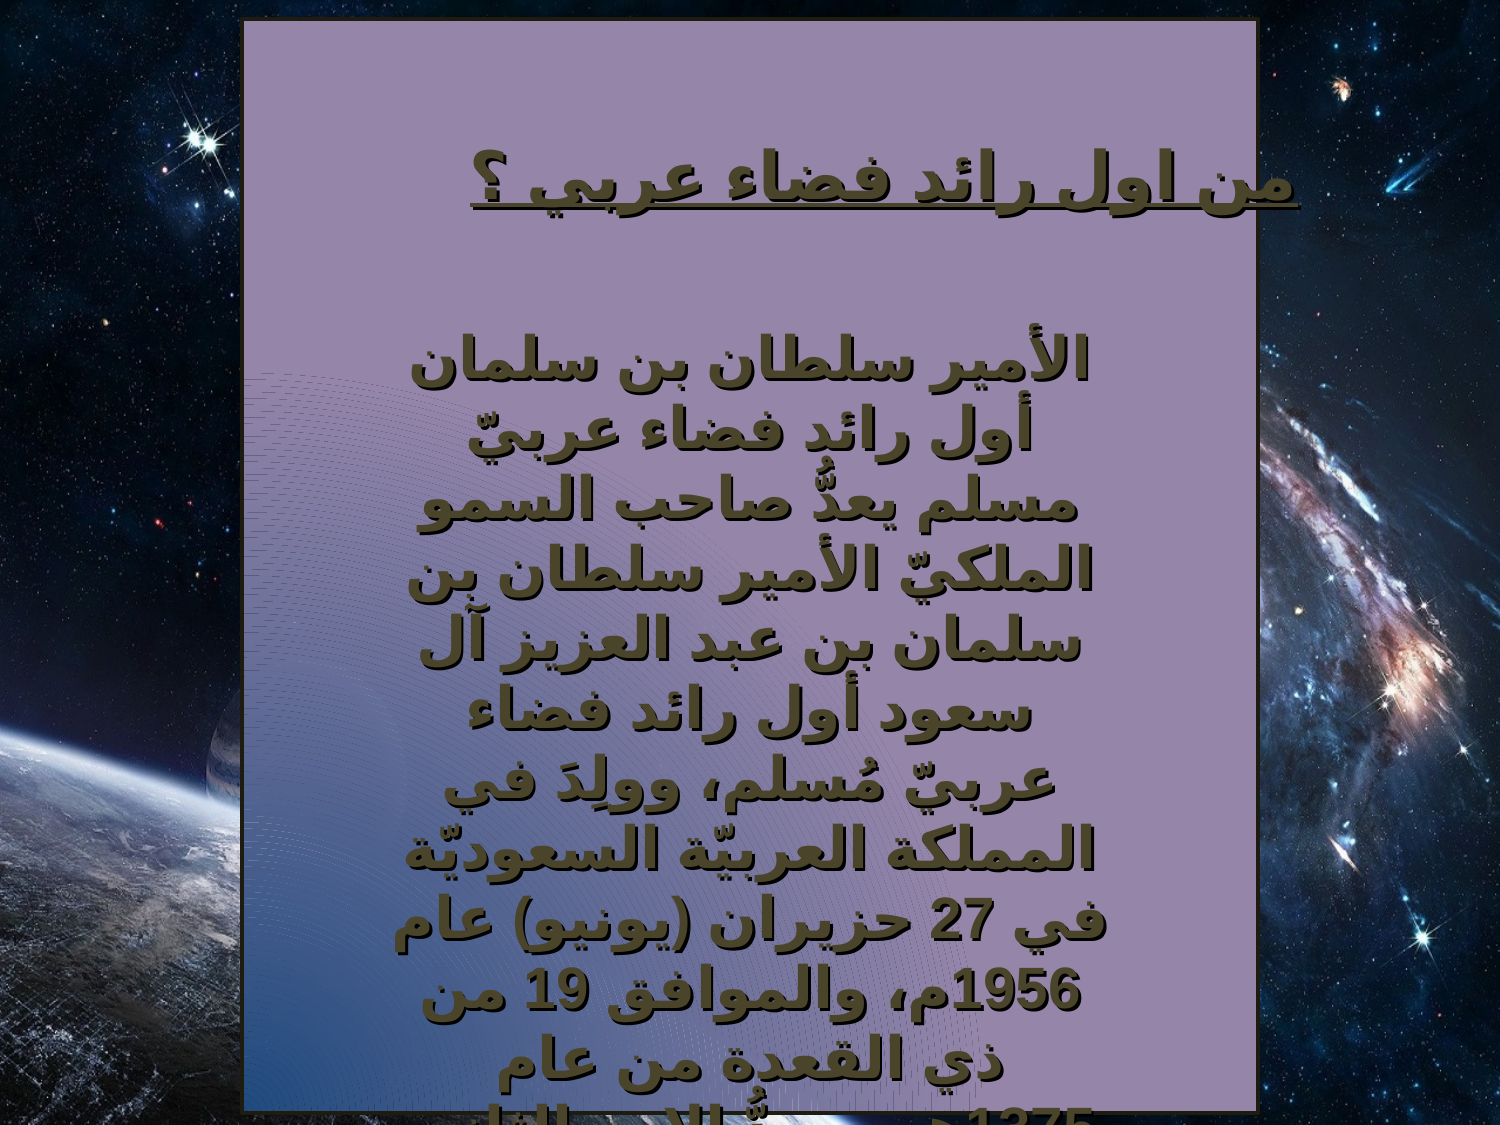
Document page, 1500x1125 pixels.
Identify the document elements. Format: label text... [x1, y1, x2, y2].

text_box من اول رائد فضاء عربي ؟ [454, 125, 1071, 222]
text_box [242, 19, 1258, 1113]
text_box الأمير سلطان بن سلمان أول رائد فضاء عربيّ مسلم يعدُّ صاحب السمو الملكيّ الأمير سلطان بن سلمان بن عبد العزيز آل سعود أول رائد فضاء عربيّ مُسلم، وولِدَ في المملكة العربيّة السعوديّة في 27 حزيران (يونيو) عام 1956م، والموافق 19 من ذي القعدة من عام 1375هـ، ويعدُّ الابن الثاني للملك سلمان بن عبد العزيز آل سعود [375, 313, 1125, 1125]
